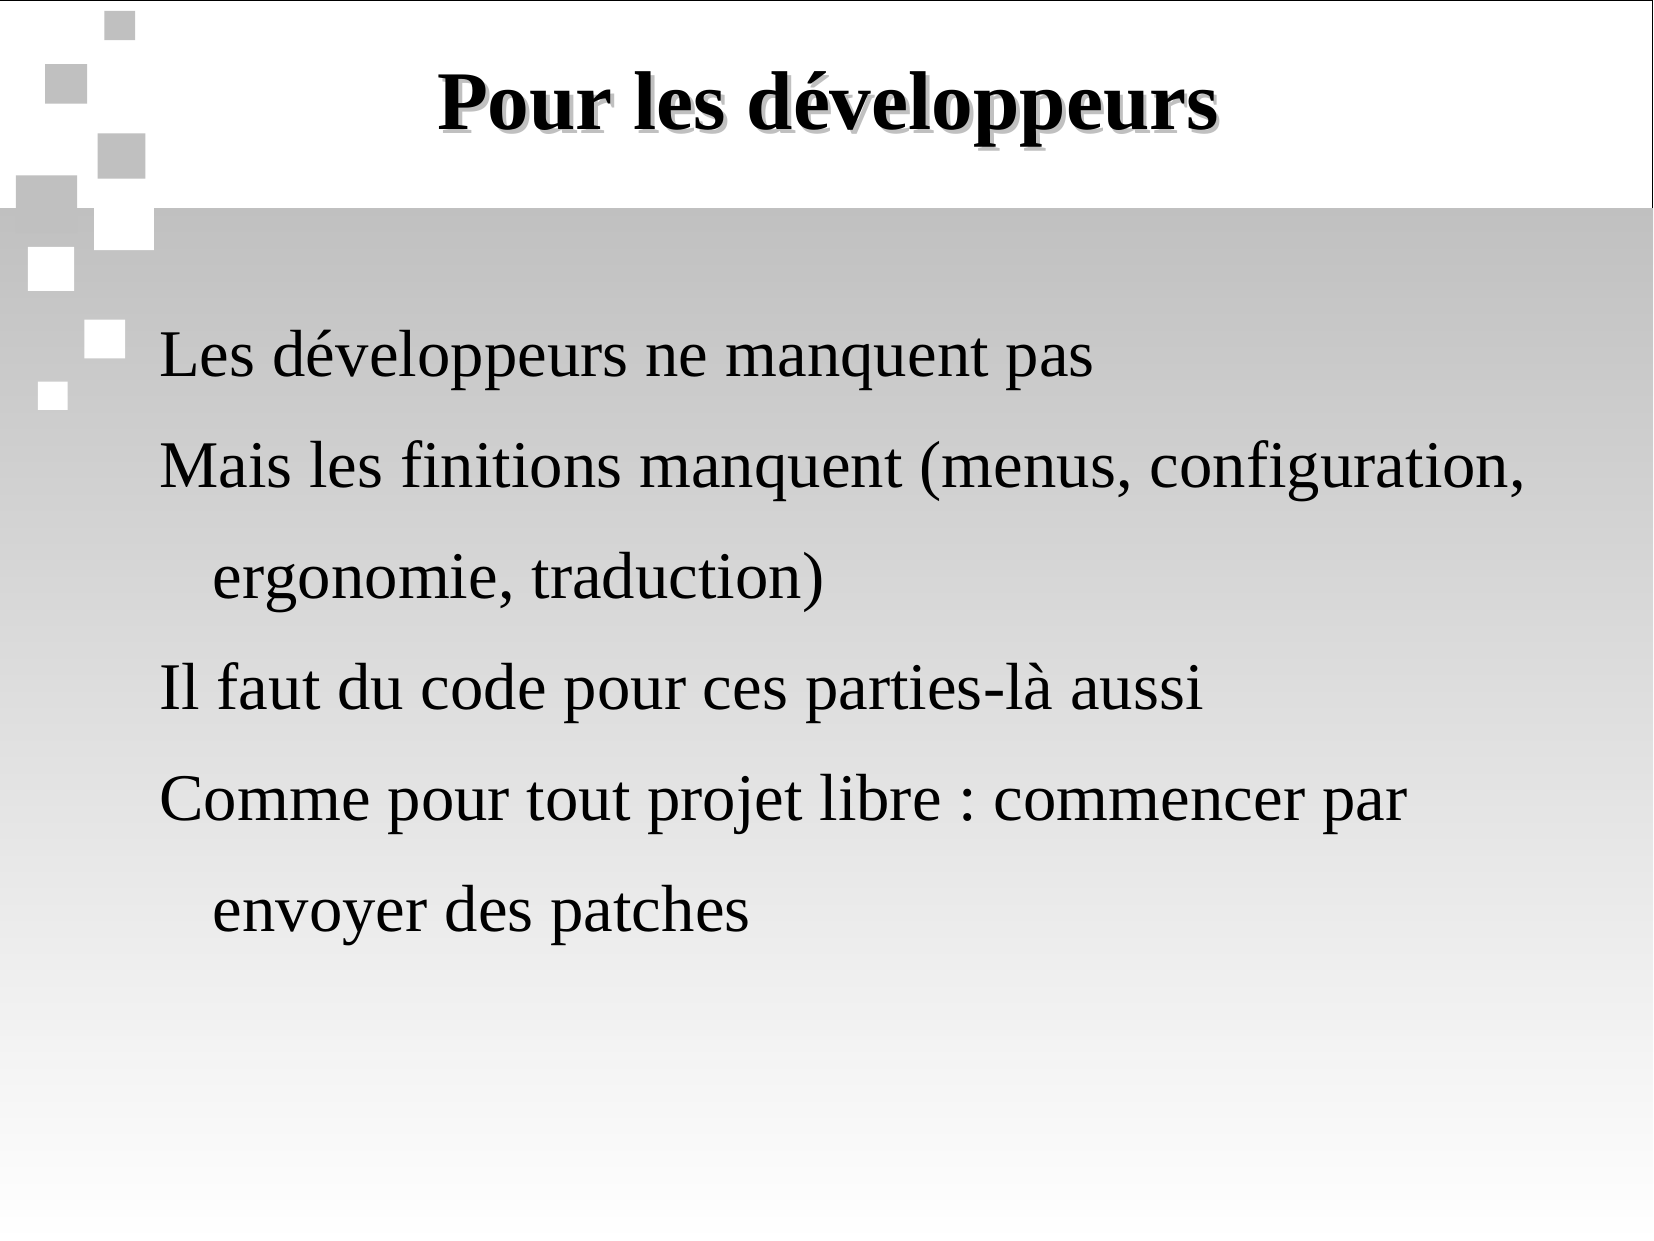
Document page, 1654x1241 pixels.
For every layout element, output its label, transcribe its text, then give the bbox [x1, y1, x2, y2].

list Les développeurs ne manquent pas Mais les finitions manquent (menus, configuration, ergonomie, traduction) Il faut du code pour ces parties-là aussi Comme pour tout projet libre : commencer par envoyer des patches [141, 279, 1532, 1183]
title Pour les développeurs [90, 0, 1567, 204]
